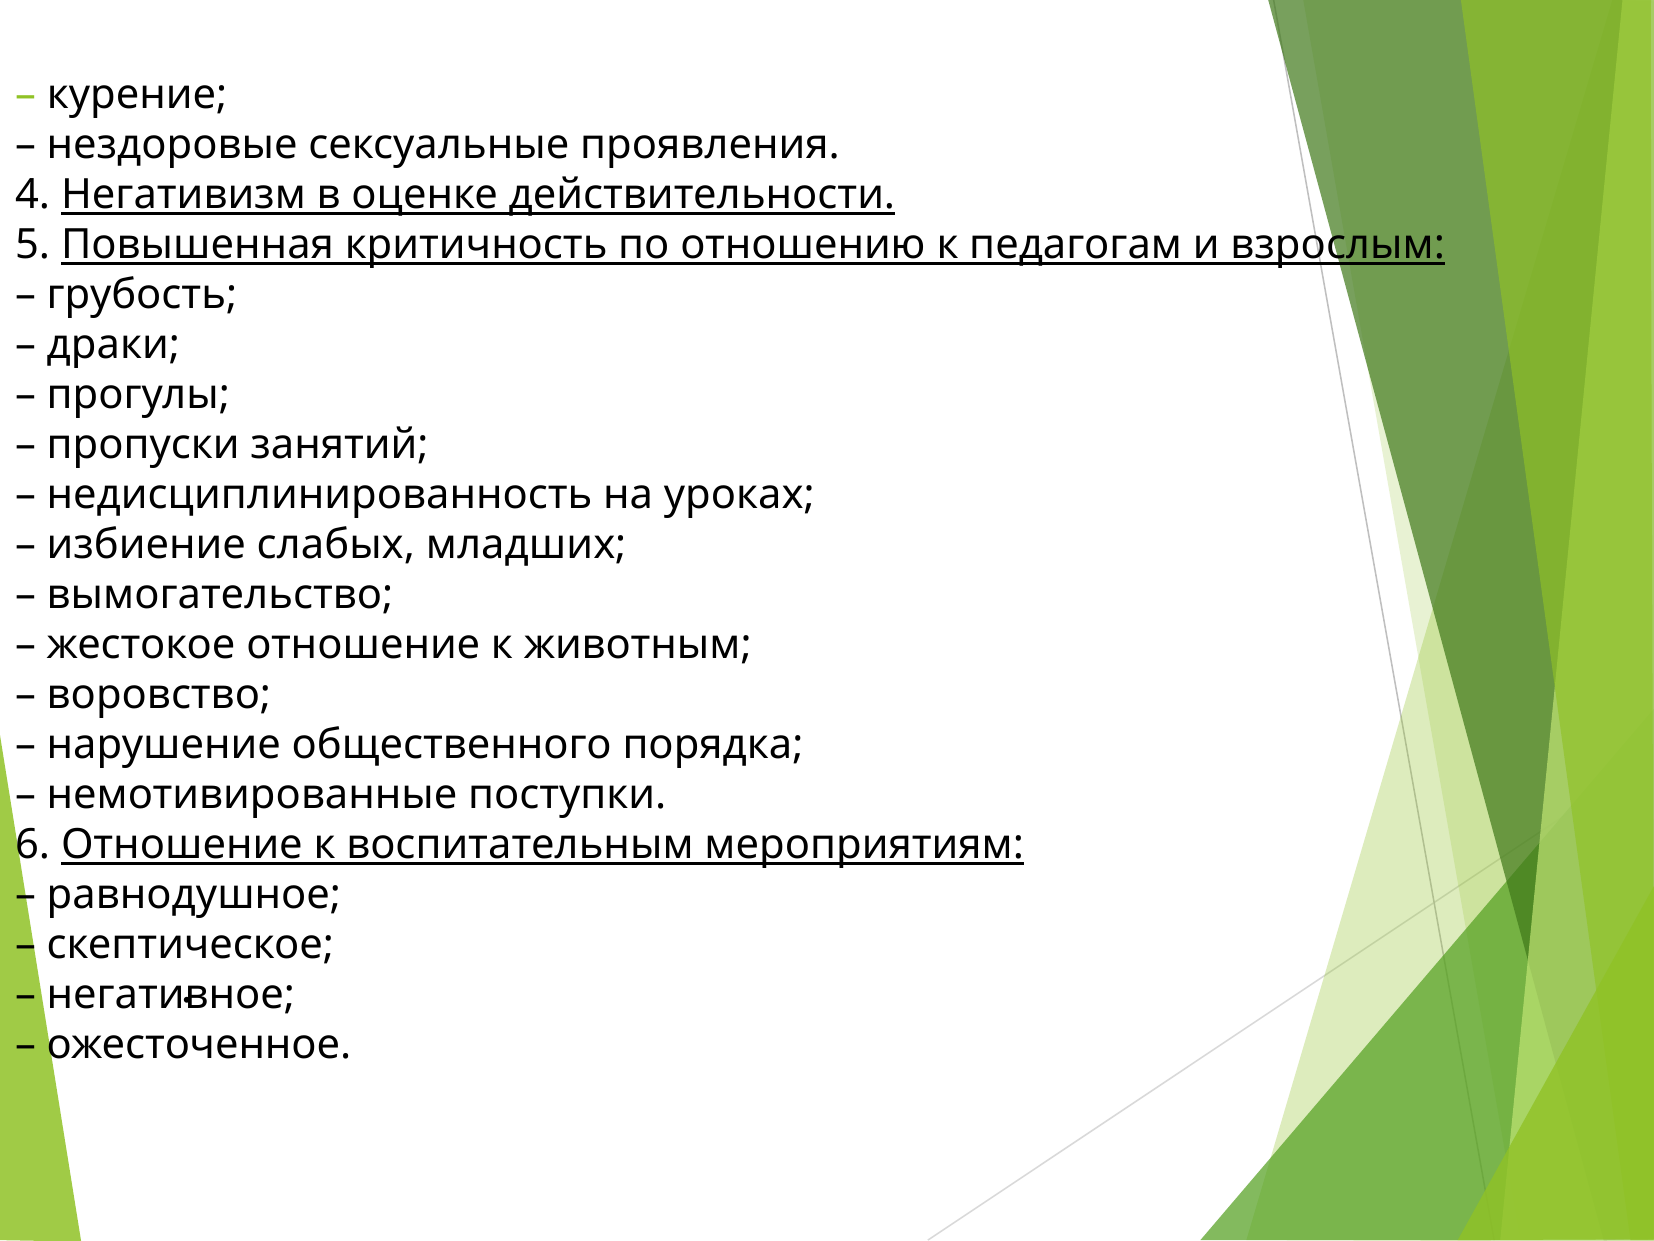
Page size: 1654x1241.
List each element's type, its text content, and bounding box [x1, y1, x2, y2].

title – курение; – нездоровые сексуальные проявления. 4. Негативизм в оценке действительности. 5. Повышенная критичность по отношению к педагогам и взрослым: – грубость; – драки; – прогулы; – пропуски занятий; – недисциплинированность на уроках; – избиение слабых, младших; – вымогательство; – жестокое отношение к животным; – воровство; – нарушение общественного порядка; – немотивированные поступки. 6. Отношение к воспитательным мероприятиям: – равнодушное; – скептическое; – негативное; – ожесточенное. [0, 59, 1654, 857]
title . [165, 944, 1654, 1152]
